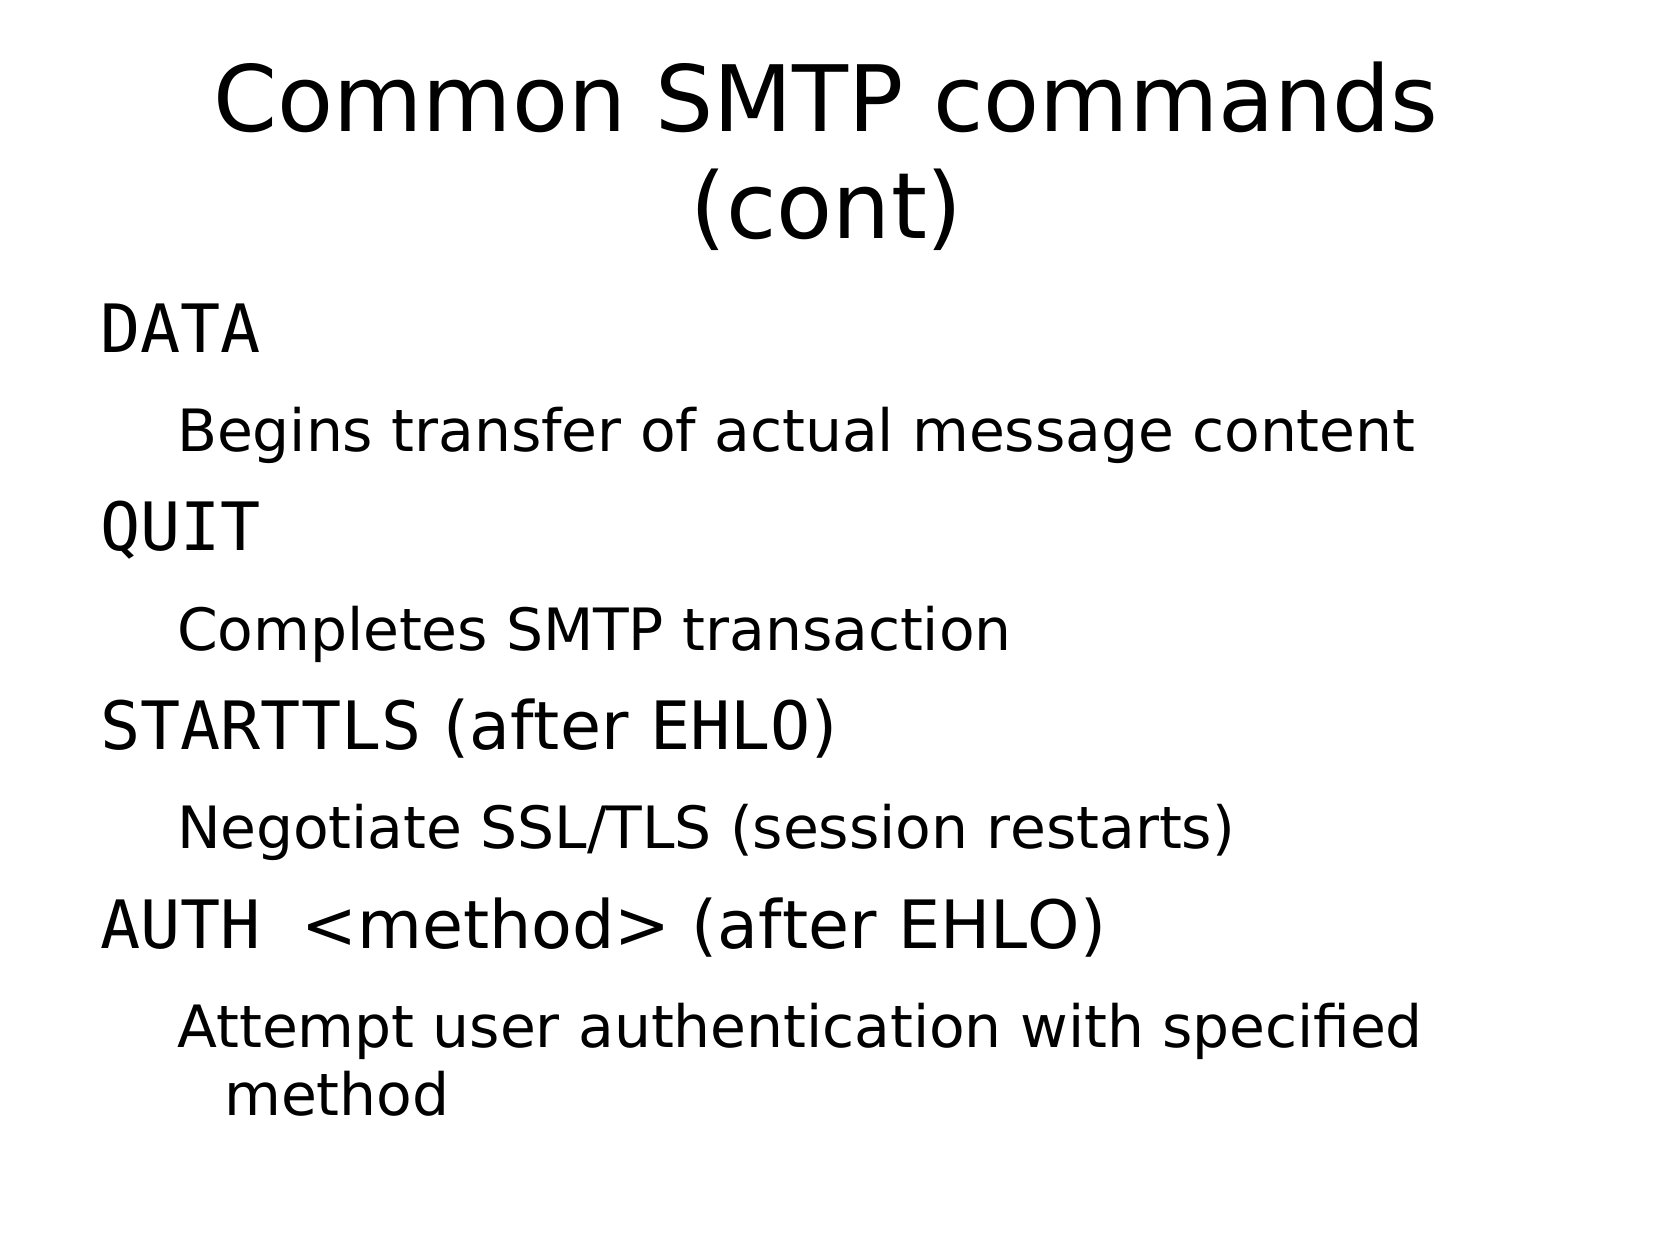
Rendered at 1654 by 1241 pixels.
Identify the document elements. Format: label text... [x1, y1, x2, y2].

title Common SMTP commands (cont) [82, 45, 1571, 261]
list DATA Begins transfer of actual message content QUIT Completes SMTP transaction STARTTLS (after EHLO) Negotiate SSL/TLS (session restarts) AUTH <method> (after EHLO) Attempt user authentication with specified method [82, 290, 1571, 1130]
